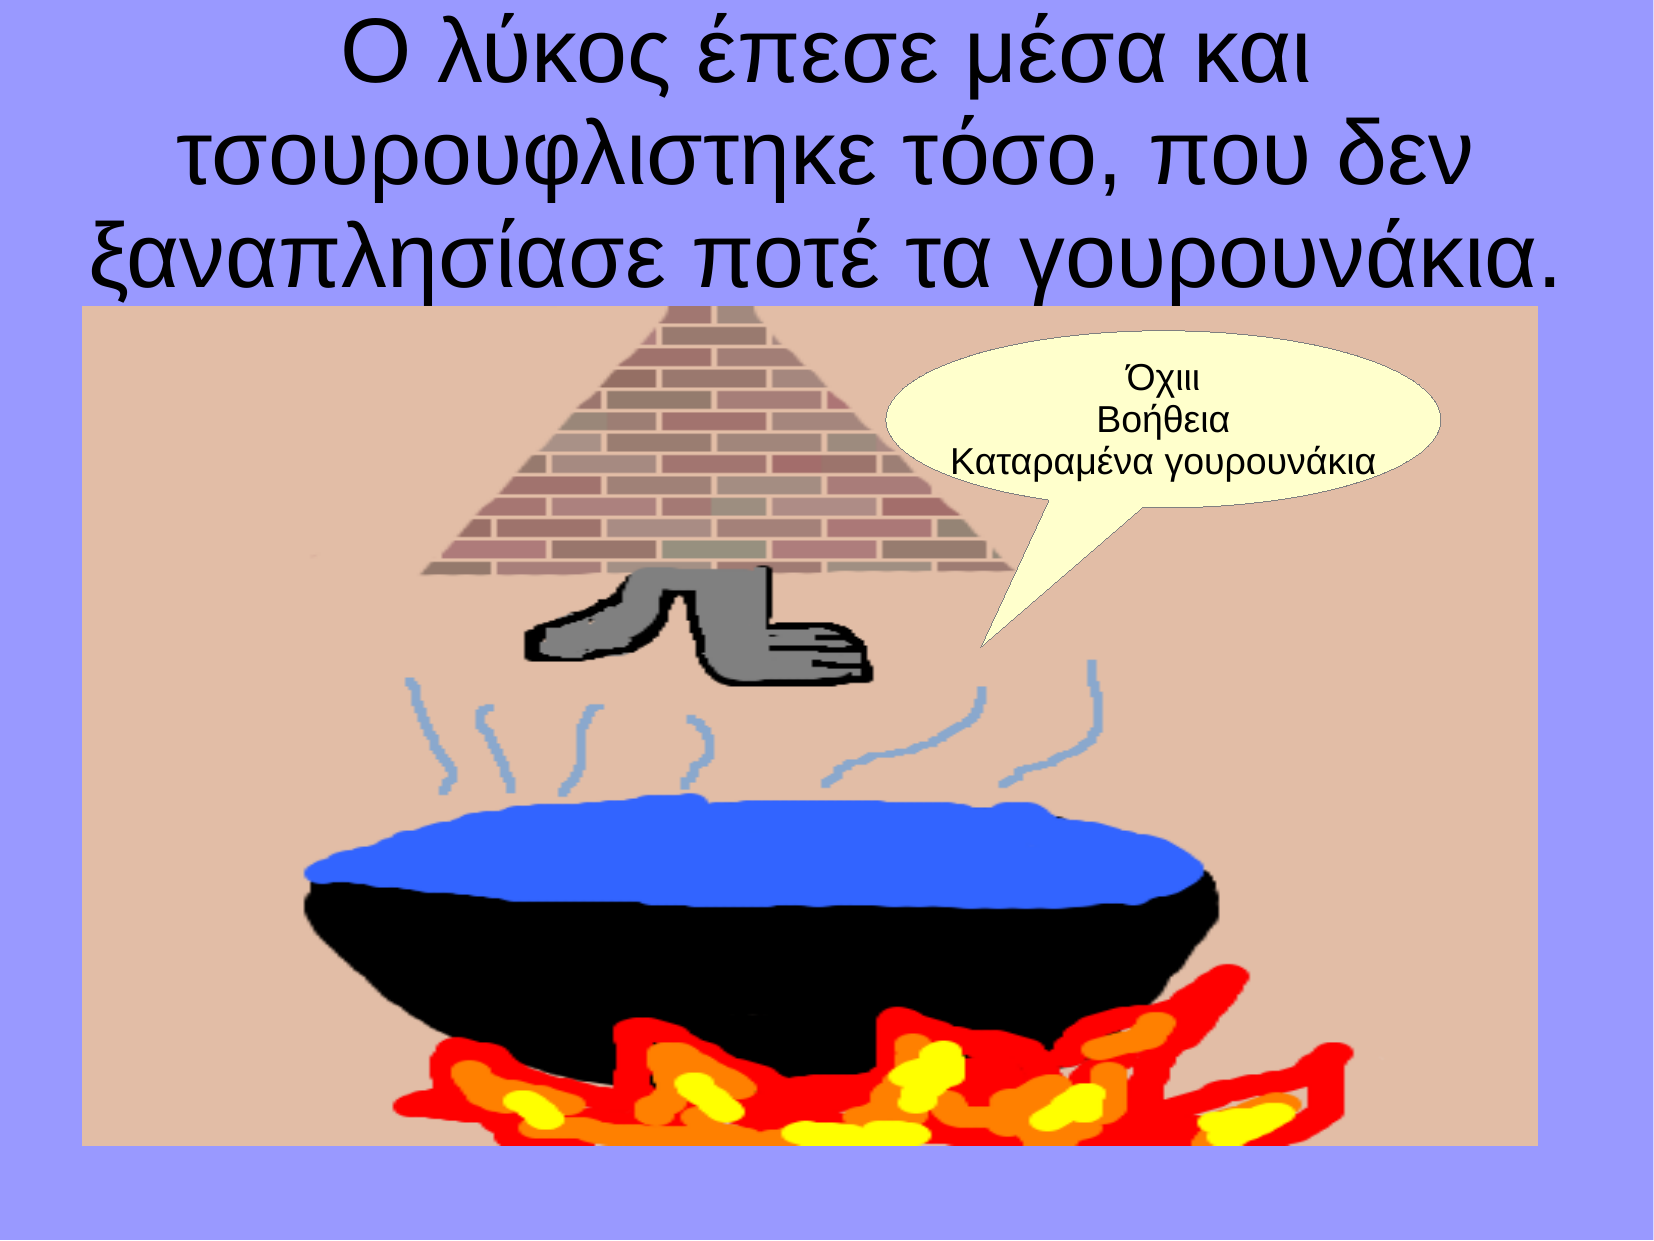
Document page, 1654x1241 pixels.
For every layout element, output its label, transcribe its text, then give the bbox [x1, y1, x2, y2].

text_box Όχιιι Βοήθεια Καταραμένα γουρουνάκια [885, 330, 1441, 648]
title Ο λύκος έπεσε μέσα και τσουρουφλιστηκε τόσο, που δεν ξαναπλησίασε ποτέ τα γουρουνάκια. [82, 0, 1571, 307]
picture [82, 306, 1538, 1146]
